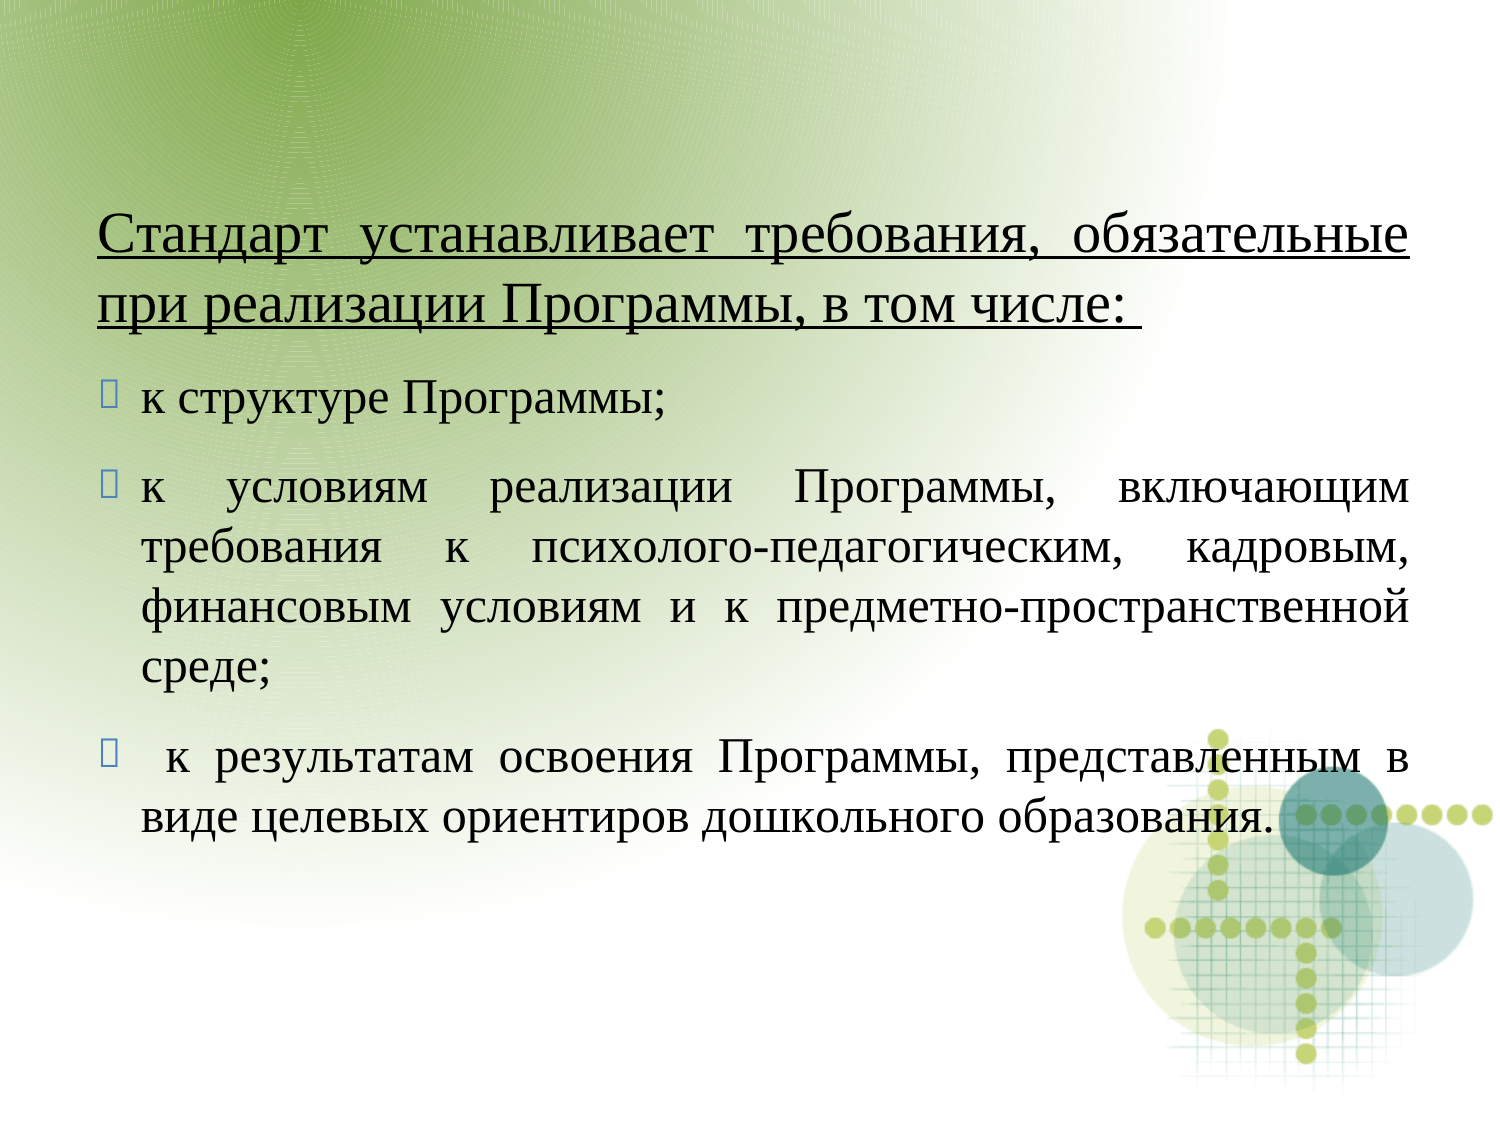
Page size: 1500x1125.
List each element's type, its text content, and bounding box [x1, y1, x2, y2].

list Стандарт устанавливает требования, обязательные при реализации Программы, в том числе: к структуре Программы; к условиям реализации Программы, включающим требования к психолого-педагогическим, кадровым, финансовым условиям и к предметно-пространственной среде; к результатам освоения Программы, представленным в виде целевых ориентиров дошкольного образования. [82, 86, 1425, 975]
picture [1110, 718, 1500, 1098]
